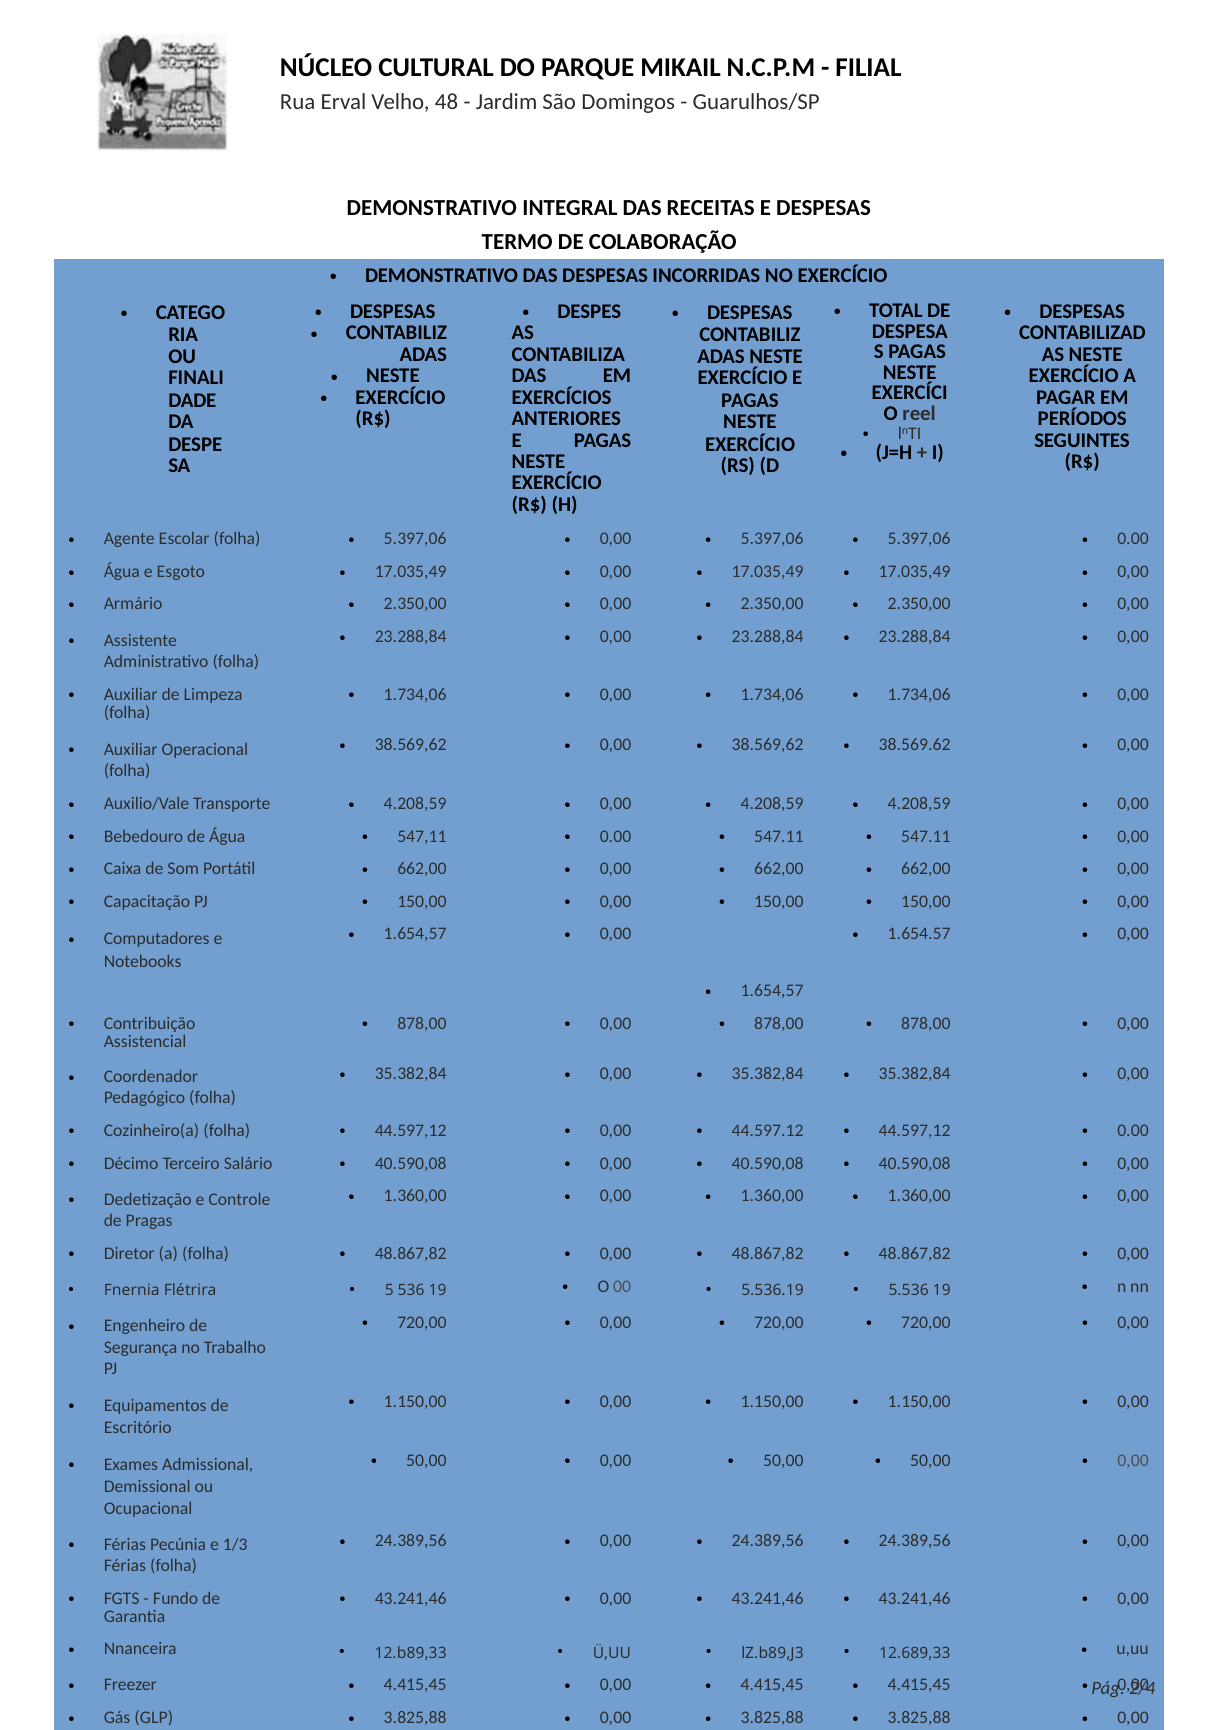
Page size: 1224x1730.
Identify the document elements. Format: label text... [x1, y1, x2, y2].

table_cell 48.867,82 [818, 1239, 965, 1271]
table_cell Auxiliar Operacional (folha) [54, 730, 288, 789]
table_cell 43.241,46 [818, 1584, 965, 1634]
table_cell Assistente Administrativo (folha) [54, 622, 288, 680]
table_cell 23.288,84 [818, 622, 965, 680]
table_cell 0,00 [965, 589, 1164, 622]
table_cell 50,00 [646, 1445, 818, 1526]
table_cell 5.536 19 [818, 1271, 965, 1307]
table_cell n nn [965, 1271, 1164, 1307]
table_cell Diretor (a) (folha) [54, 1239, 288, 1271]
table_cell 50,00 [288, 1445, 461, 1526]
table_cell 0,00 [965, 1387, 1164, 1445]
table_cell 662,00 [646, 854, 818, 887]
table_cell 44.597.12 [646, 1116, 818, 1149]
table_cell 12.b89,33 [288, 1634, 461, 1670]
table_cell 0,00 [965, 1670, 1164, 1703]
table_cell 1.654,57 [646, 976, 818, 1009]
table_cell 23.288,84 [288, 622, 461, 680]
table_cell 0,00 [461, 1307, 646, 1387]
table_cell Caixa de Som Portátil [54, 854, 288, 887]
table_cell 0,00 [461, 1445, 646, 1526]
table_cell 1.360,00 [818, 1181, 965, 1239]
table_cell 44.597,12 [818, 1116, 965, 1149]
table_cell 0,00 [965, 730, 1164, 789]
table_cell 24.389,56 [288, 1526, 461, 1584]
table_cell 5.397,06 [818, 524, 965, 557]
table_cell 0,00 [461, 1239, 646, 1271]
table_cell CATEGORIA OU FINALIDADE DA DESPESA [54, 295, 288, 524]
table_cell 0,00 [461, 1670, 646, 1703]
picture [97, 35, 228, 151]
table_cell 1.150,00 [818, 1387, 965, 1445]
table_cell 1.734,06 [646, 680, 818, 730]
table_cell Computadores e Notebooks [54, 919, 288, 1009]
table_cell 2.350,00 [818, 589, 965, 622]
table_cell DESPESAS CONTABILIZADAS NESTE EXERCÍCIO E PAGAS NESTE EXERCÍCIO (RS) (D [646, 295, 818, 524]
table_cell Agente Escolar (folha) [54, 524, 288, 557]
table_cell 0,00 [965, 887, 1164, 919]
table_cell 4.415,45 [646, 1670, 818, 1703]
table_cell 0,00 [461, 1584, 646, 1634]
table_cell 35.382,84 [288, 1059, 461, 1116]
table_cell lZ.b89,J3 [646, 1634, 818, 1670]
table_cell 48.867,82 [288, 1239, 461, 1271]
table_cell 1.734,06 [288, 680, 461, 730]
table_cell Coordenador Pedagógico (folha) [54, 1059, 288, 1116]
table_cell 0,00 [461, 854, 646, 887]
table_cell DESPESAS CONTABILIZADAS NESTE EXERCÍCIO A PAGAR EM PERÍODOS SEGUINTES (R$) [965, 295, 1164, 524]
table_cell Auxilio/Vale Transporte [54, 789, 288, 821]
table_cell 150,00 [646, 887, 818, 919]
table_cell Contribuição Assistencial [54, 1009, 288, 1059]
table_cell 878,00 [288, 1009, 461, 1059]
table_cell 0,00 [965, 1059, 1164, 1116]
table_cell 720,00 [646, 1307, 818, 1387]
table_cell 0,00 [461, 1526, 646, 1584]
table_cell 0,00 [461, 919, 646, 1009]
table_cell 4.415,45 [288, 1670, 461, 1703]
table_cell 0.00 [965, 1116, 1164, 1149]
table_cell 38.569.62 [818, 730, 965, 789]
table_cell 17.035,49 [646, 557, 818, 589]
table_cell 0,00 [965, 1009, 1164, 1059]
table_cell 40.590,08 [818, 1149, 965, 1181]
table_cell Capacitação PJ [54, 887, 288, 919]
table_cell 0,00 [965, 557, 1164, 589]
table_cell 5.536.19 [646, 1271, 818, 1307]
table_cell 12.689,33 [818, 1634, 965, 1670]
table_cell 0,00 [461, 1009, 646, 1059]
table_cell 662,00 [288, 854, 461, 887]
table_cell 0,00 [461, 1116, 646, 1149]
table_cell Armário [54, 589, 288, 622]
table_cell 0,00 [461, 730, 646, 789]
table_cell TOTAL DE DESPESAS PAGAS NESTE EXERCÍCIO reel lnTI (J=H + I) [818, 295, 965, 524]
table_cell 44.597,12 [288, 1116, 461, 1149]
table_cell 0,00 [461, 789, 646, 821]
table_cell 1.734,06 [818, 680, 965, 730]
table_cell 24.389,56 [646, 1526, 818, 1584]
table_cell 0,00 [461, 1149, 646, 1181]
table_cell 0,00 [965, 821, 1164, 854]
table_cell 720,00 [818, 1307, 965, 1387]
table_cell 17.035,49 [818, 557, 965, 589]
table_cell 3.825,88 [646, 1703, 818, 1730]
table_cell Décimo Terceiro Salário [54, 1149, 288, 1181]
table_cell 1.654,57 [288, 919, 461, 1009]
table_cell 5.397,06 [288, 524, 461, 557]
table_cell u,uu [965, 1634, 1164, 1670]
table_cell 50,00 [818, 1445, 965, 1526]
table_cell 0,00 [965, 680, 1164, 730]
table_cell 5.397,06 [646, 524, 818, 557]
table_cell 4.208,59 [818, 789, 965, 821]
table_cell 0,00 [965, 1584, 1164, 1634]
table_cell 0,00 [965, 1445, 1164, 1526]
table_cell 0,00 [965, 1307, 1164, 1387]
table_cell 35.382,84 [818, 1059, 965, 1116]
table_cell 0.00 [461, 821, 646, 854]
table_cell 878,00 [646, 1009, 818, 1059]
table_cell 4.208,59 [646, 789, 818, 821]
table_cell Cozinheiro(a) (folha) [54, 1116, 288, 1149]
table_cell Bebedouro de Água [54, 821, 288, 854]
table_cell DESPESAS CONTABILIZADAS EM EXERCÍCIOS ANTERIORES E PAGAS NESTE EXERCÍCIO (R$) (H) [461, 295, 646, 524]
table_cell DESPESAS CONTABILIZADAS NESTE EXERCÍCIO (R$) [288, 295, 461, 524]
table_cell 1.654.57 [818, 919, 965, 1009]
table_cell 0,00 [461, 557, 646, 589]
table_cell [646, 919, 818, 976]
table_cell 0,00 [965, 1149, 1164, 1181]
table_cell 17.035,49 [288, 557, 461, 589]
table_cell 0,00 [461, 1703, 646, 1730]
table_cell O 00 [461, 1271, 646, 1307]
table_cell 5 536 19 [288, 1271, 461, 1307]
table_cell 2.350,00 [646, 589, 818, 622]
table_cell 43.241,46 [646, 1584, 818, 1634]
table_cell 0.00 [965, 524, 1164, 557]
table_cell Engenheiro de Segurança no Trabalho PJ [54, 1307, 288, 1387]
table_cell 547,11 [288, 821, 461, 854]
table_cell 878,00 [818, 1009, 965, 1059]
table_cell 4.208,59 [288, 789, 461, 821]
table_cell 23.288,84 [646, 622, 818, 680]
table_cell Auxiliar de Limpeza (folha) [54, 680, 288, 730]
table_cell 547.11 [818, 821, 965, 854]
text_box Pág. 2/4 [1091, 1675, 1164, 1700]
table_cell Freezer [54, 1670, 288, 1703]
table_cell 662,00 [818, 854, 965, 887]
table_cell 0,00 [461, 1387, 646, 1445]
table_cell Equipamentos de Escritório [54, 1387, 288, 1445]
table_cell 38.569,62 [646, 730, 818, 789]
table_cell 48.867,82 [646, 1239, 818, 1271]
table_cell 1.150,00 [288, 1387, 461, 1445]
table_cell 0,00 [965, 854, 1164, 887]
text_box DEMONSTRATIVO INTEGRAL DAS RECEITAS E DESPESAS TERMO DE COLABORAÇÃO [316, 186, 902, 246]
table_cell Dedetização e Controle de Pragas [54, 1181, 288, 1239]
table_cell 0,00 [965, 919, 1164, 1009]
table_cell 3.825,88 [288, 1703, 461, 1730]
table_cell 150,00 [288, 887, 461, 919]
table_cell Gás (GLP) [54, 1703, 288, 1730]
table_cell 0,00 [965, 1703, 1164, 1730]
table_cell Água e Esgoto [54, 557, 288, 589]
table_cell Nnanceira [54, 1634, 288, 1670]
table_cell 1.360,00 [288, 1181, 461, 1239]
table_cell 1.360,00 [646, 1181, 818, 1239]
table_cell 0,00 [965, 1526, 1164, 1584]
table_cell 0,00 [461, 680, 646, 730]
table_cell 24.389,56 [818, 1526, 965, 1584]
table_cell FGTS - Fundo de Garantia [54, 1584, 288, 1634]
table_cell 547.11 [646, 821, 818, 854]
table_cell 0,00 [461, 622, 646, 680]
table_cell 150,00 [818, 887, 965, 919]
table_cell 38.569,62 [288, 730, 461, 789]
table_cell 0,00 [461, 887, 646, 919]
table_cell 720,00 [288, 1307, 461, 1387]
table_cell 0,00 [965, 622, 1164, 680]
table_cell 0,00 [965, 1181, 1164, 1239]
table_cell 0,00 [965, 1239, 1164, 1271]
text_box NÚCLEO CULTURAL DO PARQUE MIKAIL N.C.P.M - FILIAL Rua Erval Velho, 48 - Jardim São Domingos - Guarulhos/SP [280, 49, 924, 104]
table_cell 0,00 [461, 524, 646, 557]
table_cell Férias Pecúnia e 1/3 Férias (folha) [54, 1526, 288, 1584]
table_cell 0,00 [461, 589, 646, 622]
table_cell 2.350,00 [288, 589, 461, 622]
table_cell 43.241,46 [288, 1584, 461, 1634]
table_cell 1.150,00 [646, 1387, 818, 1445]
table_cell 3.825,88 [818, 1703, 965, 1730]
table_cell 0,00 [965, 789, 1164, 821]
table_cell 40.590,08 [288, 1149, 461, 1181]
table_cell 0,00 [461, 1181, 646, 1239]
table_cell 35.382,84 [646, 1059, 818, 1116]
table_cell 40.590,08 [646, 1149, 818, 1181]
table_cell 0,00 [461, 1059, 646, 1116]
table_cell 4.415,45 [818, 1670, 965, 1703]
table_cell Fnernia Flétrira [54, 1271, 288, 1307]
table_cell Ü,UU [461, 1634, 646, 1670]
table_header DEMONSTRATIVO DAS DESPESAS INCORRIDAS NO EXERCÍCIO [54, 259, 1164, 295]
table_cell Exames Admissional, Demissional ou Ocupacional [54, 1445, 288, 1526]
